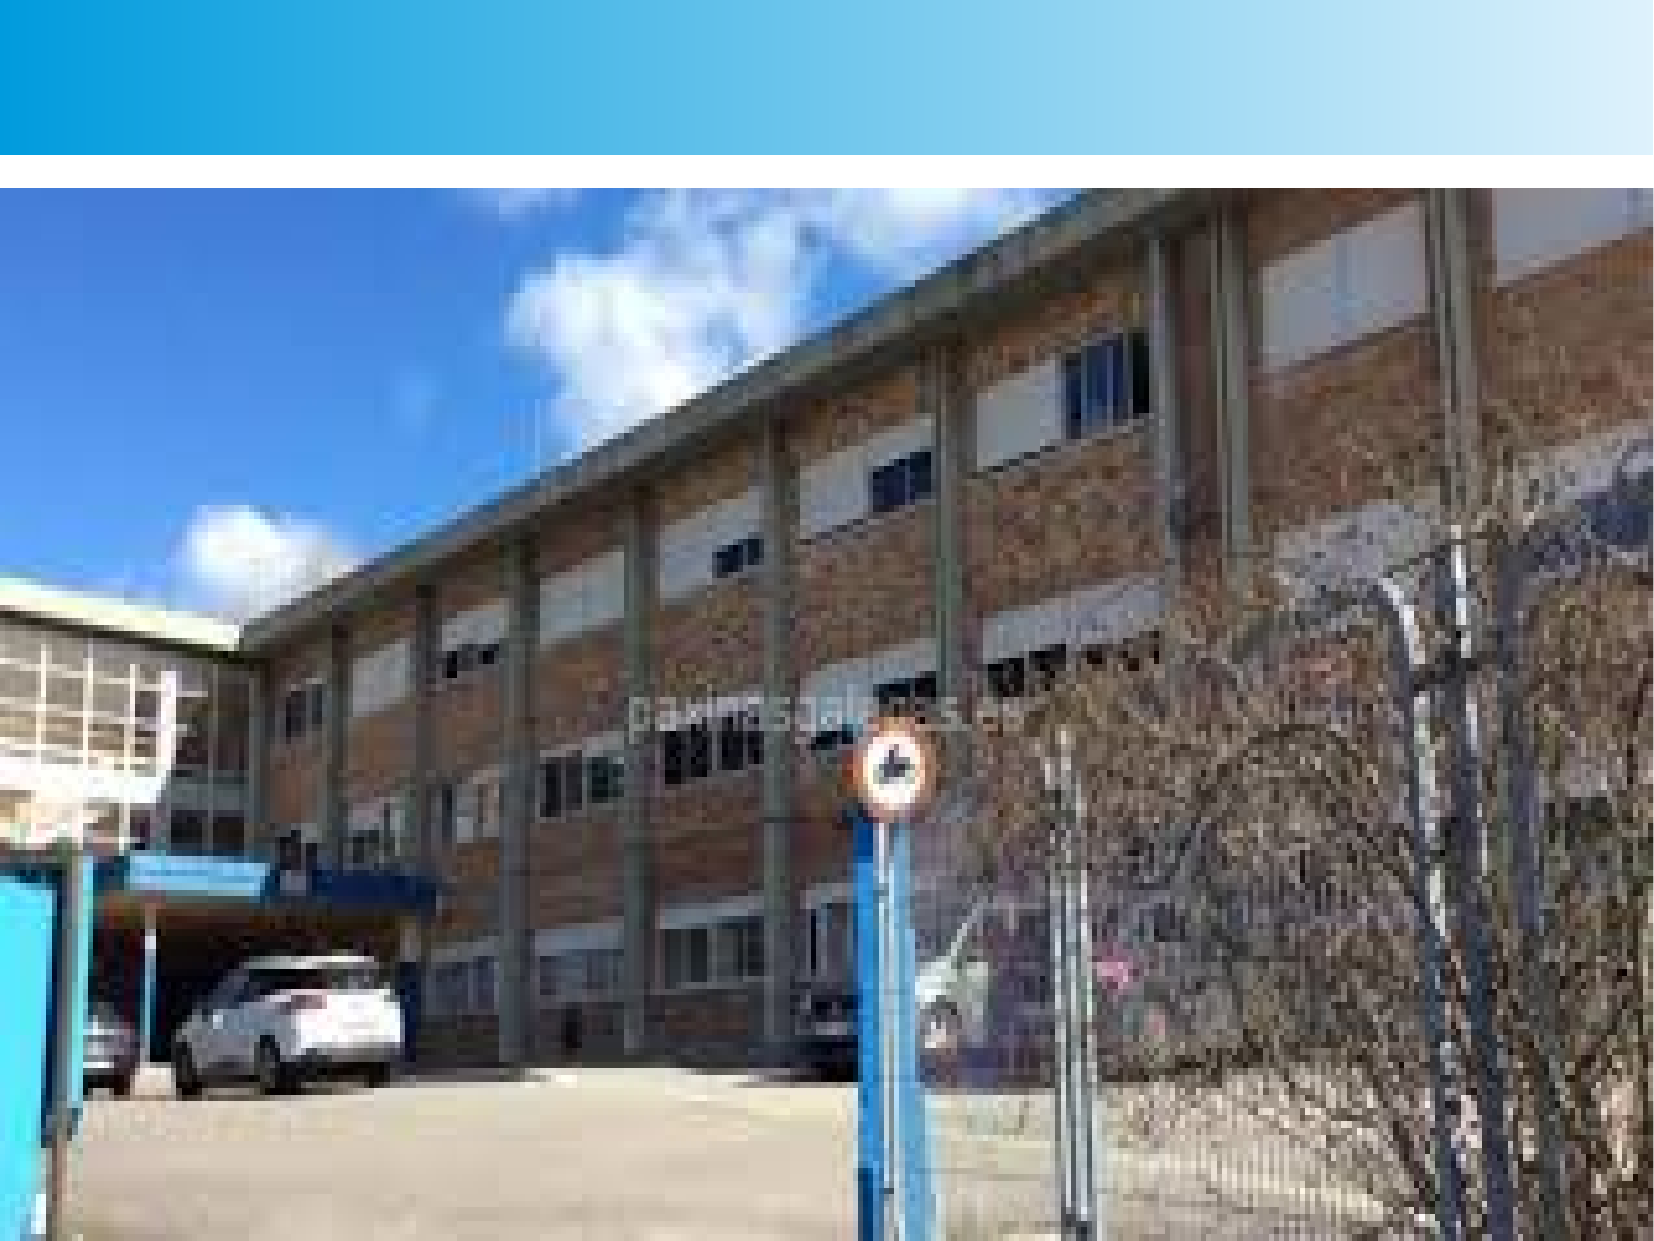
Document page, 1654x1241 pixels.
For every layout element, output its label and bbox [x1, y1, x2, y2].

picture [0, 188, 1654, 1241]
